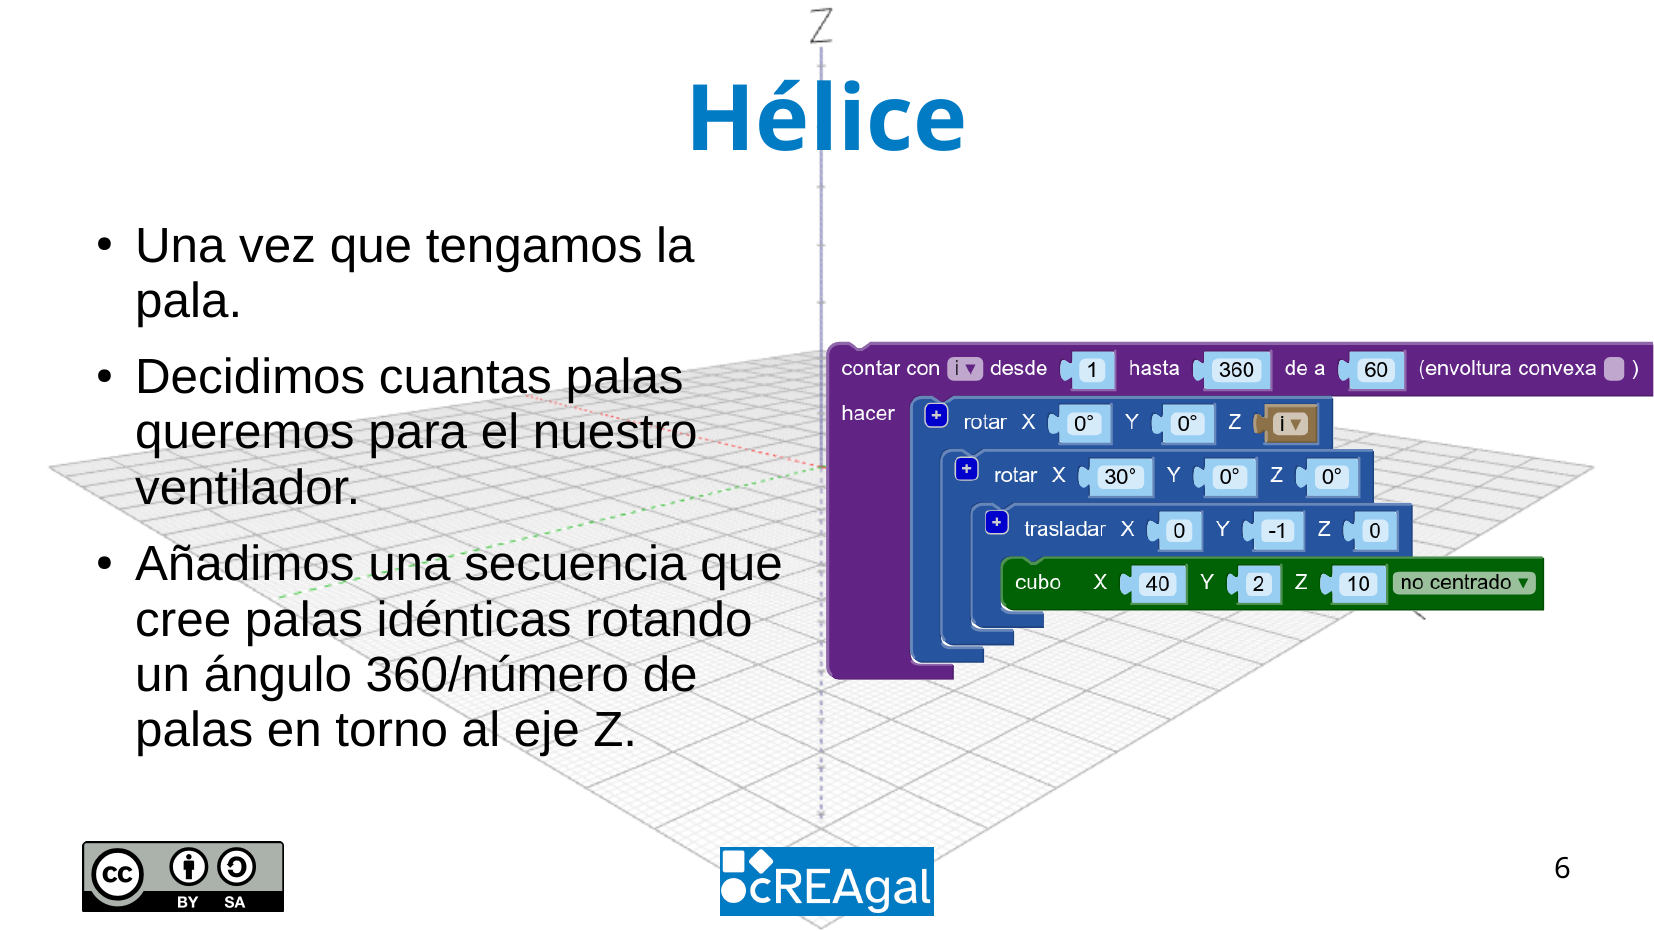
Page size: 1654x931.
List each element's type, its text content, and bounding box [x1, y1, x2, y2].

list Una vez que tengamos la pala. Decidimos cuantas palas queremos para el nuestro ventilador. Añadimos una secuencia que cree palas idénticas rotando un ángulo 360/número de palas en torno al eje Z. [82, 217, 809, 758]
picture [0, 0, 1654, 931]
title Hélice [82, 37, 1571, 193]
